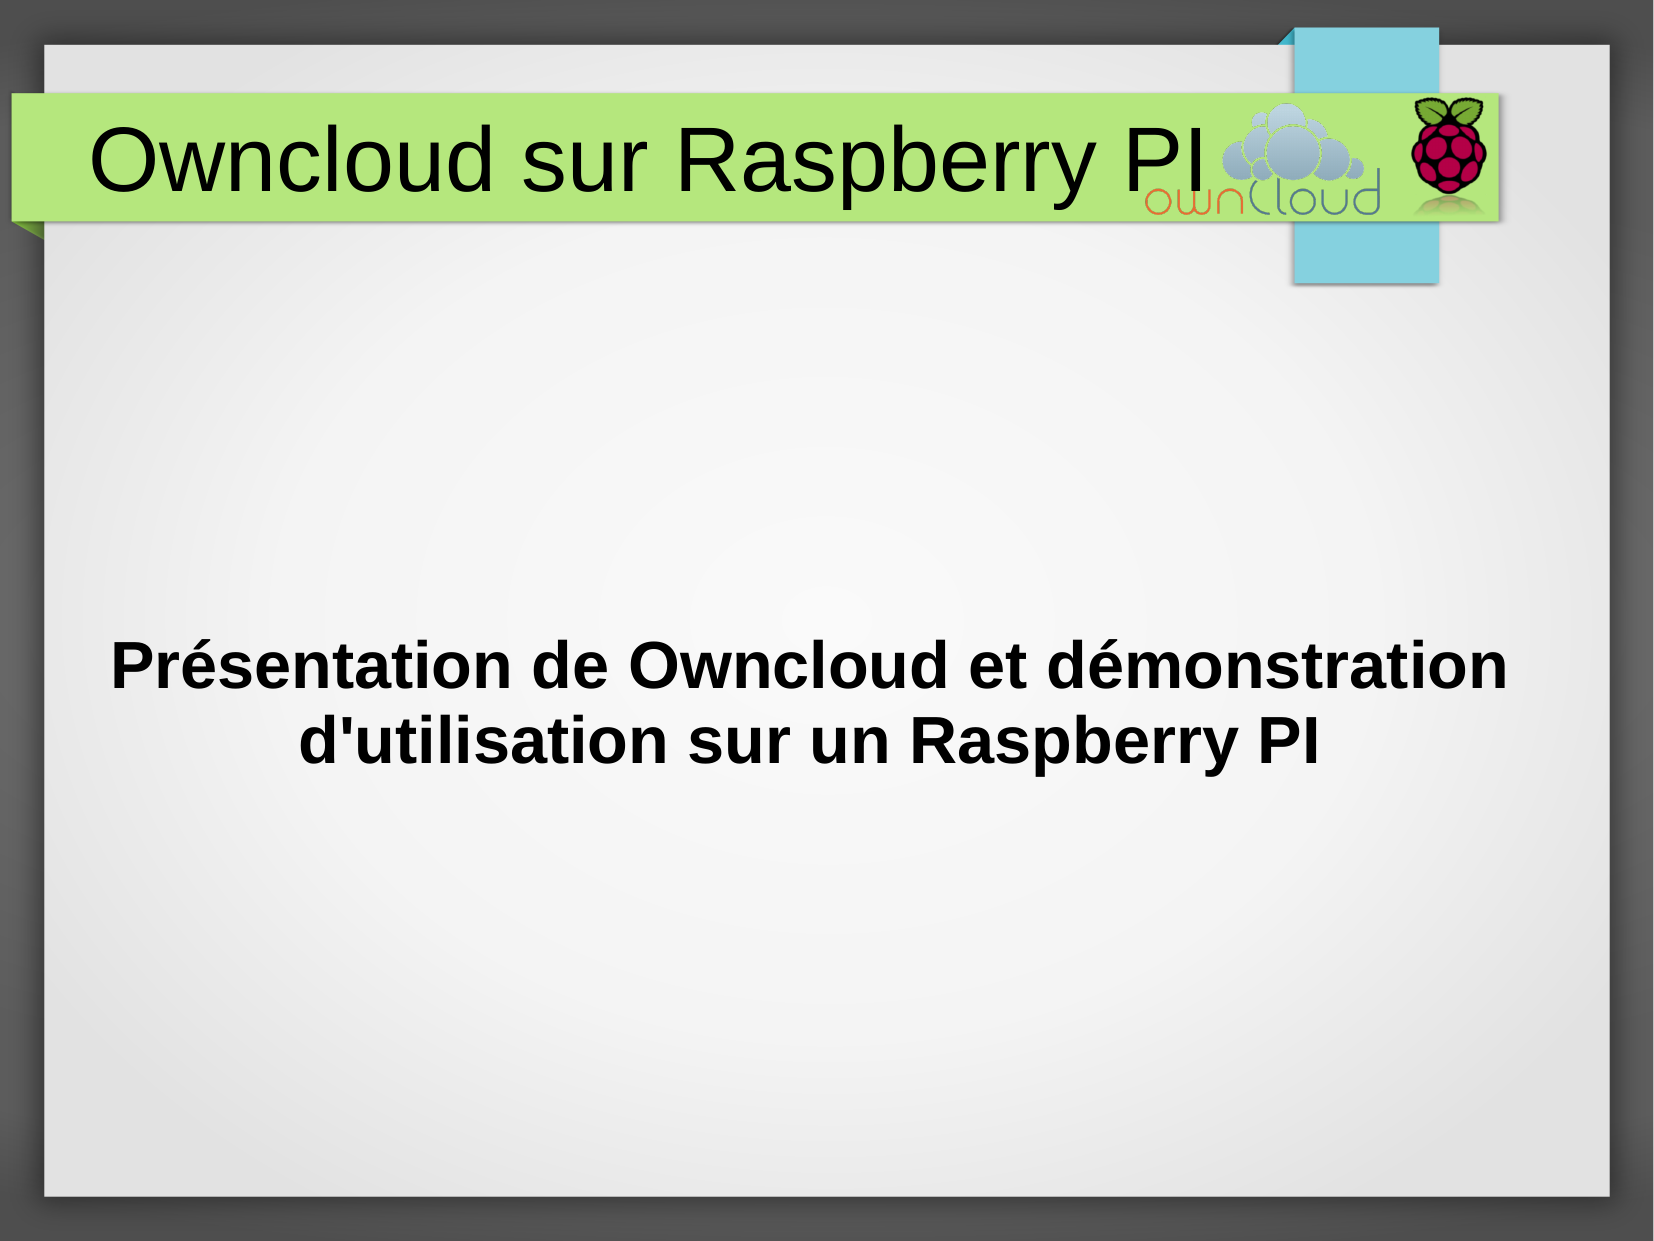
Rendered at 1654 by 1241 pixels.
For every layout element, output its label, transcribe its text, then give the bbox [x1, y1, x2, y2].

picture [0, 0, 1654, 1241]
subtitle Présentation de Owncloud et démonstration d'utilisation sur un Raspberry PI [82, 343, 1538, 1063]
title Owncloud sur Raspberry PI [70, 106, 1229, 213]
